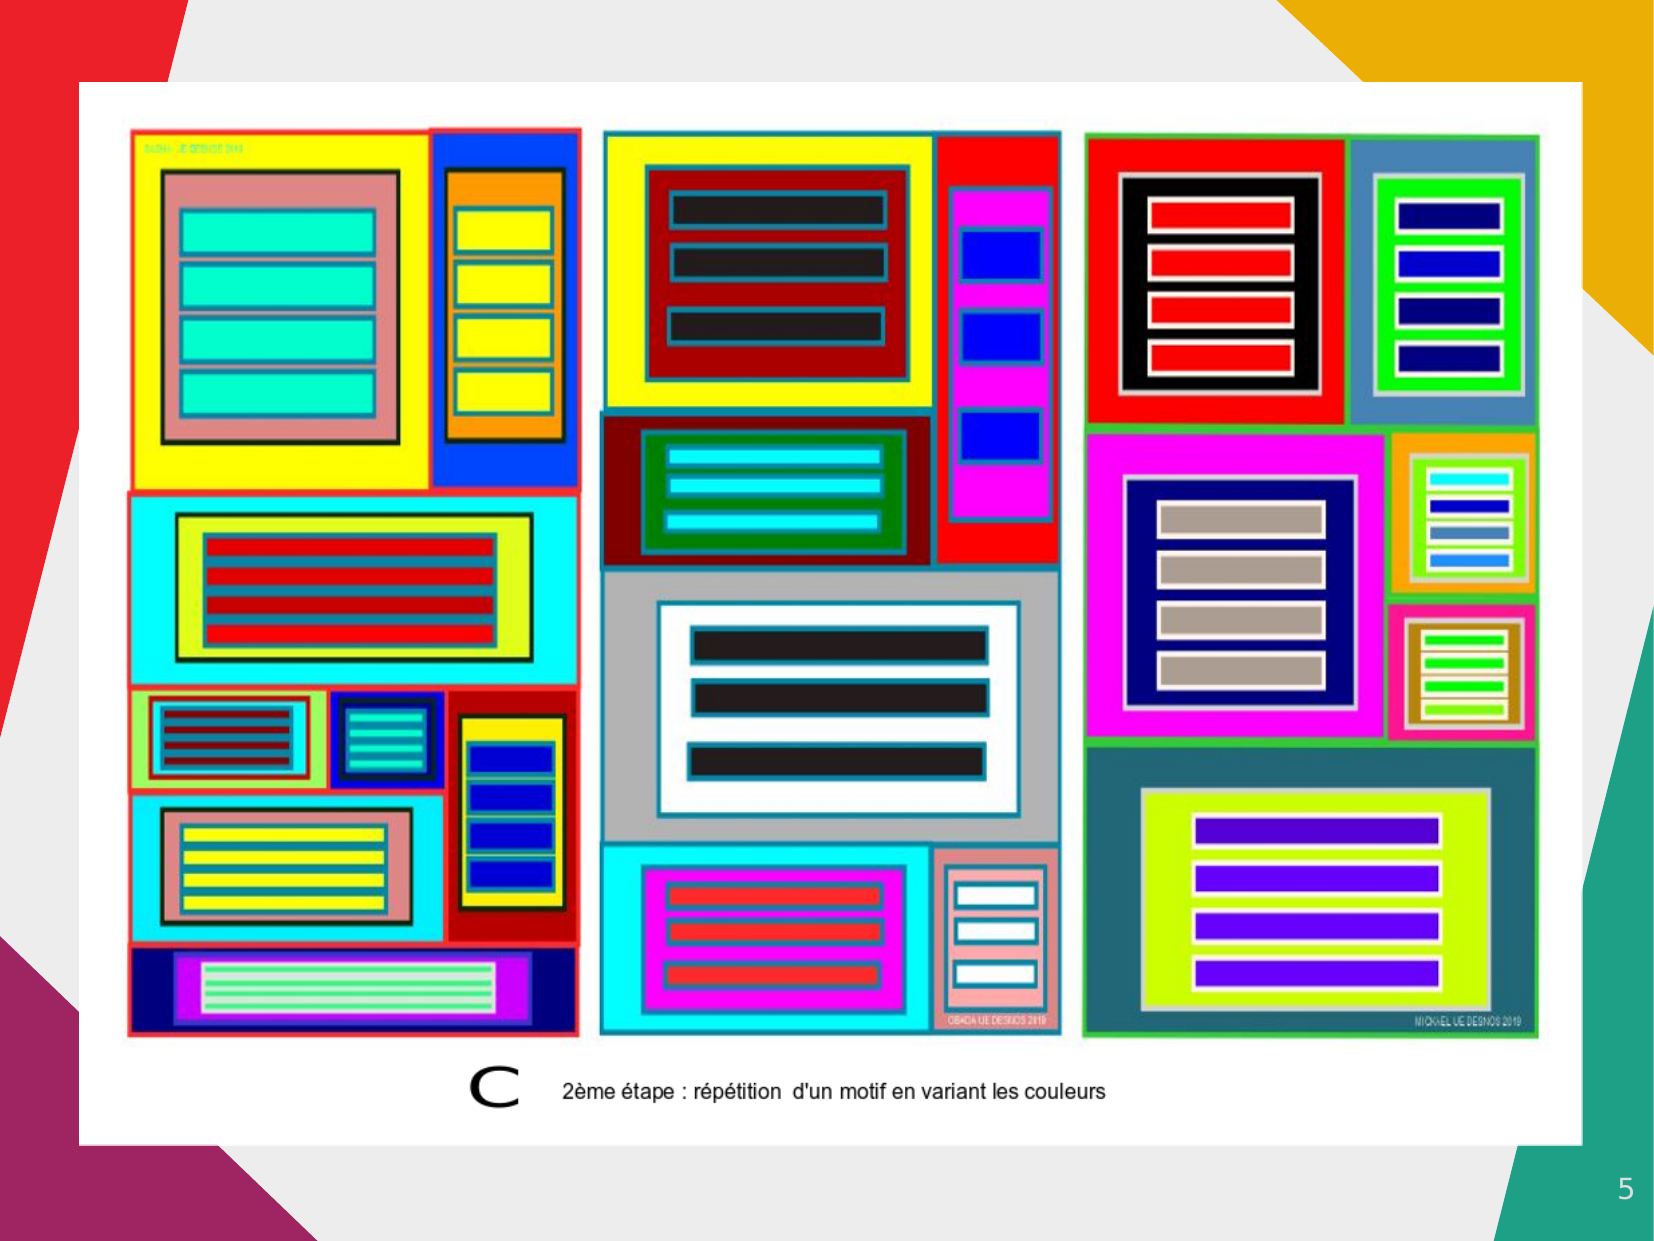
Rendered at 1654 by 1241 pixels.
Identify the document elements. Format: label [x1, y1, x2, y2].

picture [79, 82, 1583, 1146]
